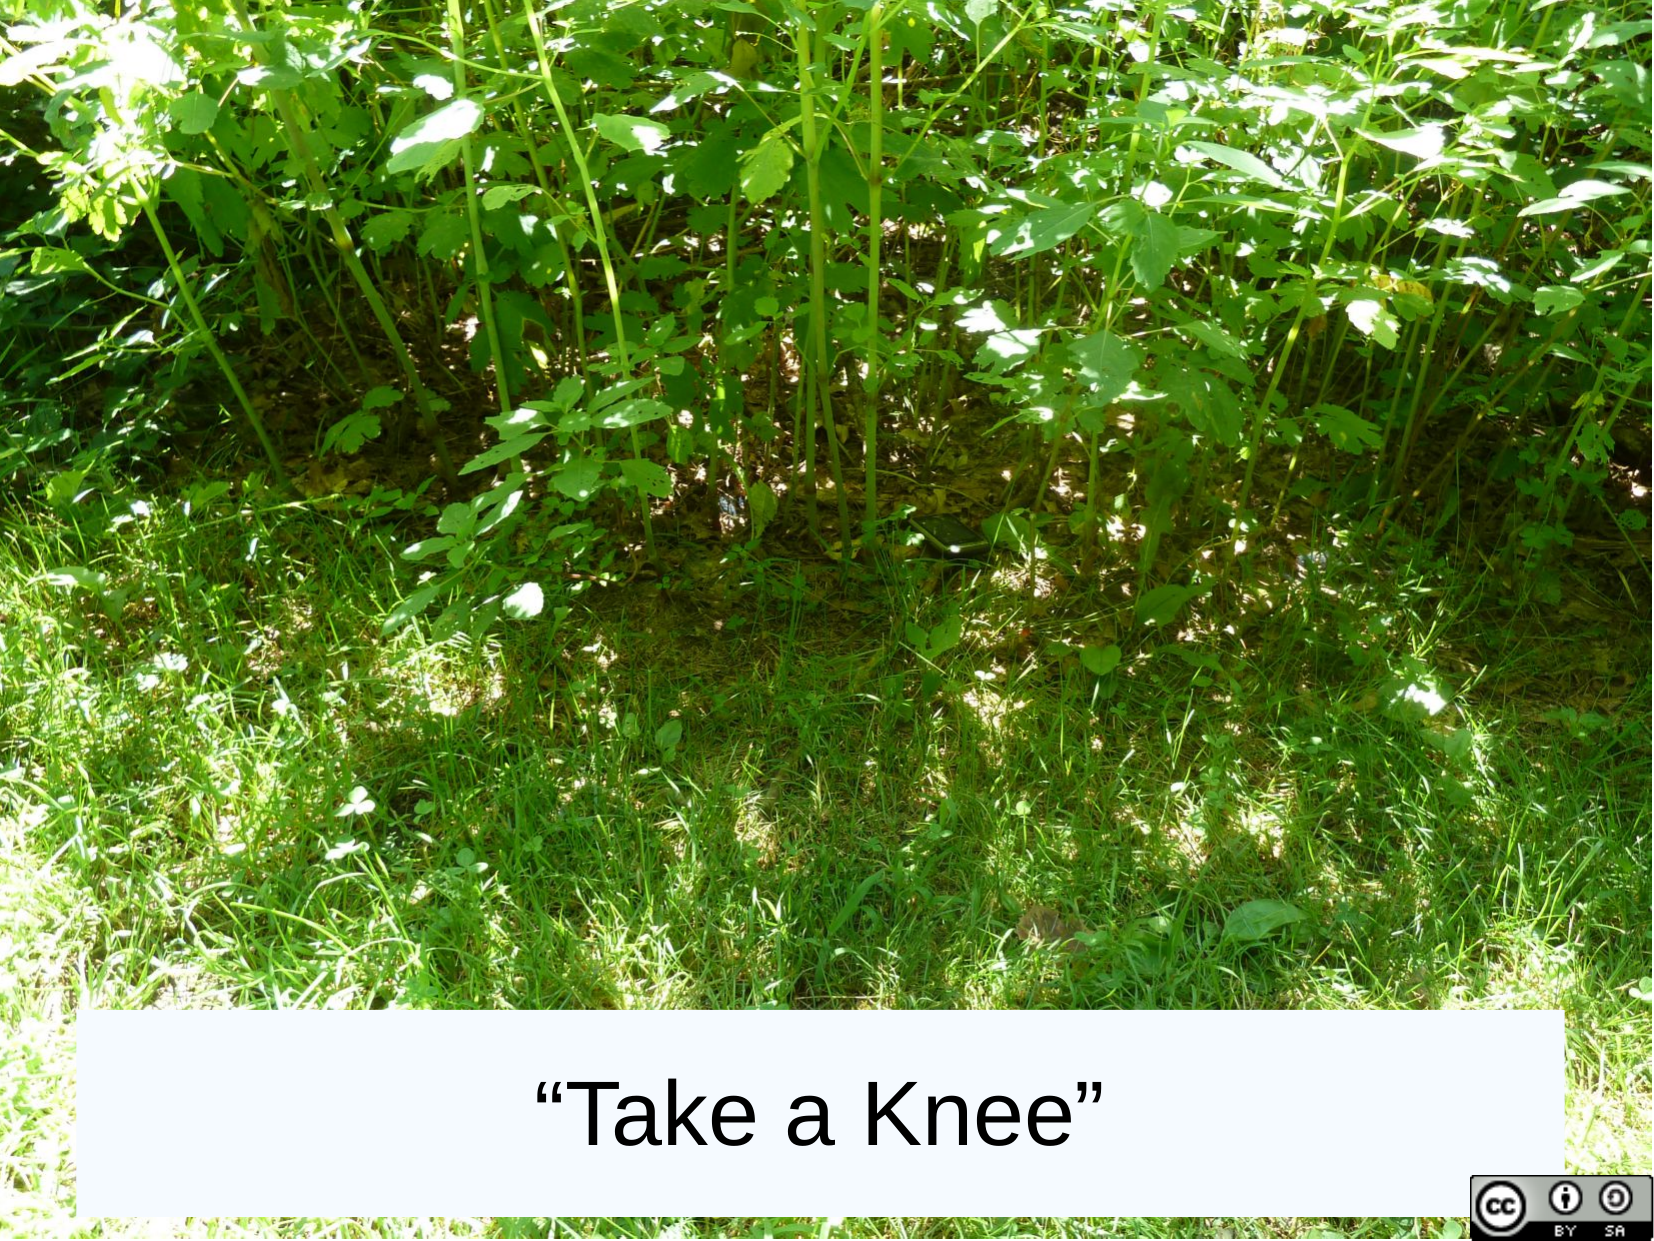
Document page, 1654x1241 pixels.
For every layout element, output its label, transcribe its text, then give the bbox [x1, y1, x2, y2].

picture [0, 0, 1654, 1241]
title “Take a Knee” [76, 1009, 1565, 1217]
